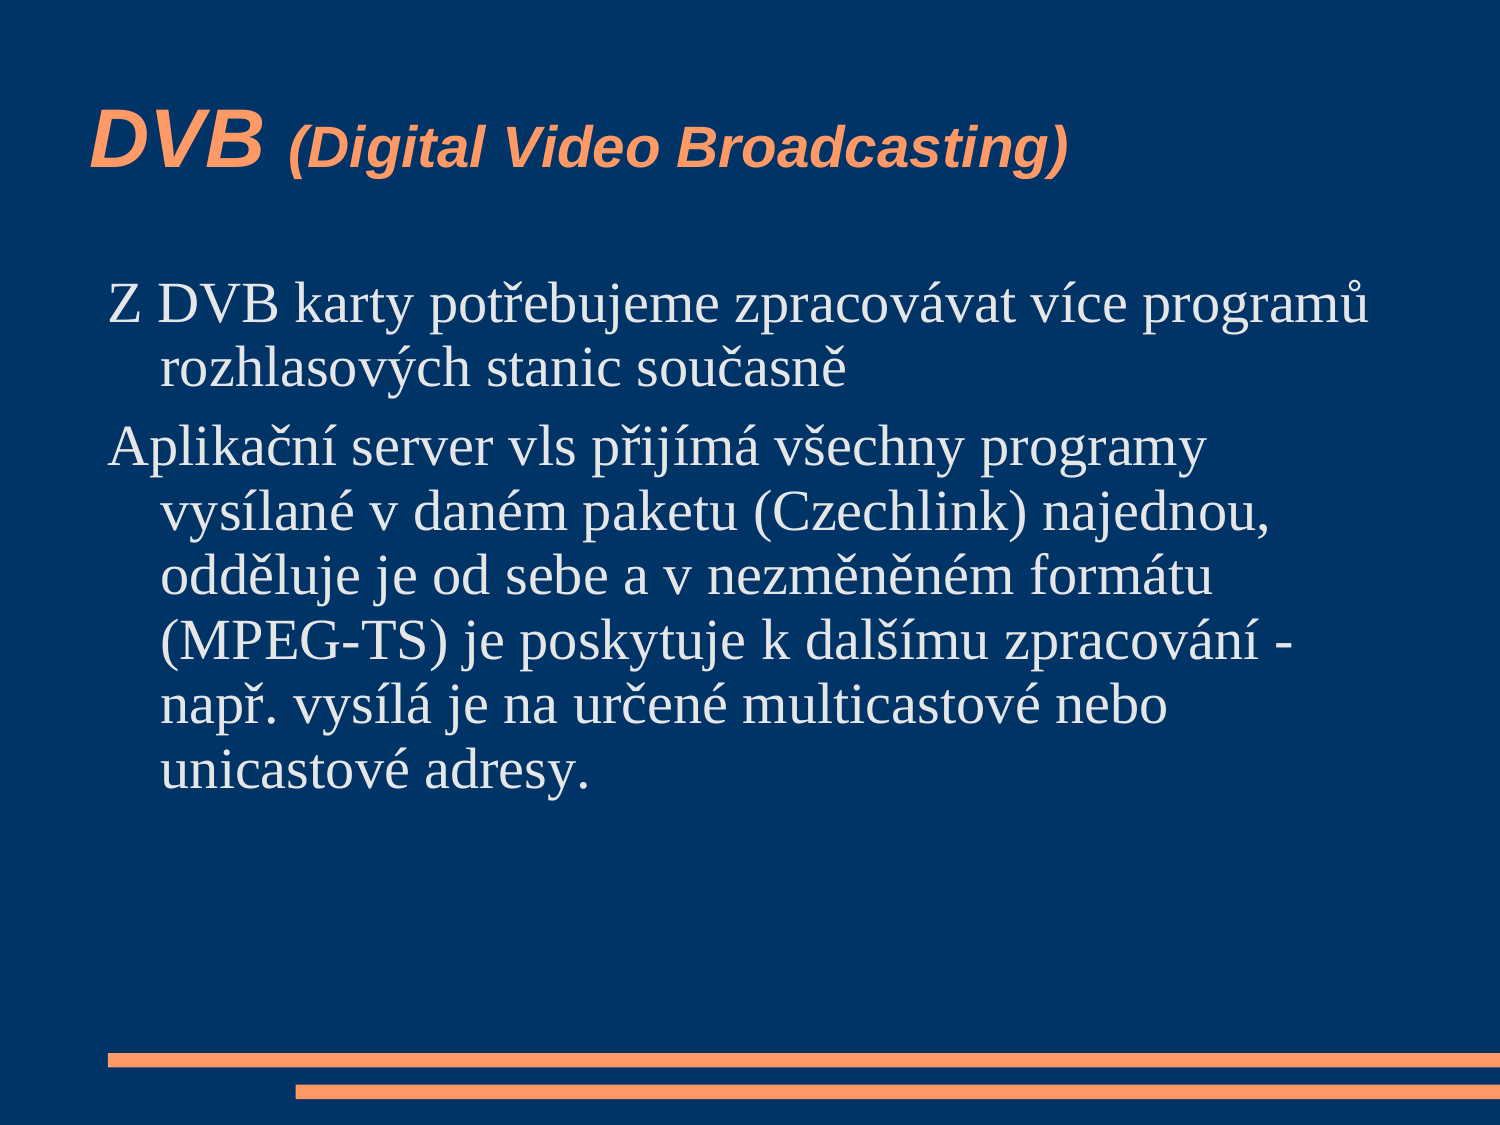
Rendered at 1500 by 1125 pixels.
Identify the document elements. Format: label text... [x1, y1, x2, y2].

title DVB (Digital Video Broadcasting) [75, 45, 1426, 233]
list Z DVB karty potřebujeme zpracovávat více programů rozhlasových stanic současně Aplikační server vls přijímá všechny programy vysílané v daném paketu (Czechlink) najednou, odděluje je od sebe a v nezměněném formátu (MPEG-TS) je poskytuje k dalšímu zpracování - např. vysílá je na určené multicastové nebo unicastové adresy. [75, 262, 1426, 1006]
